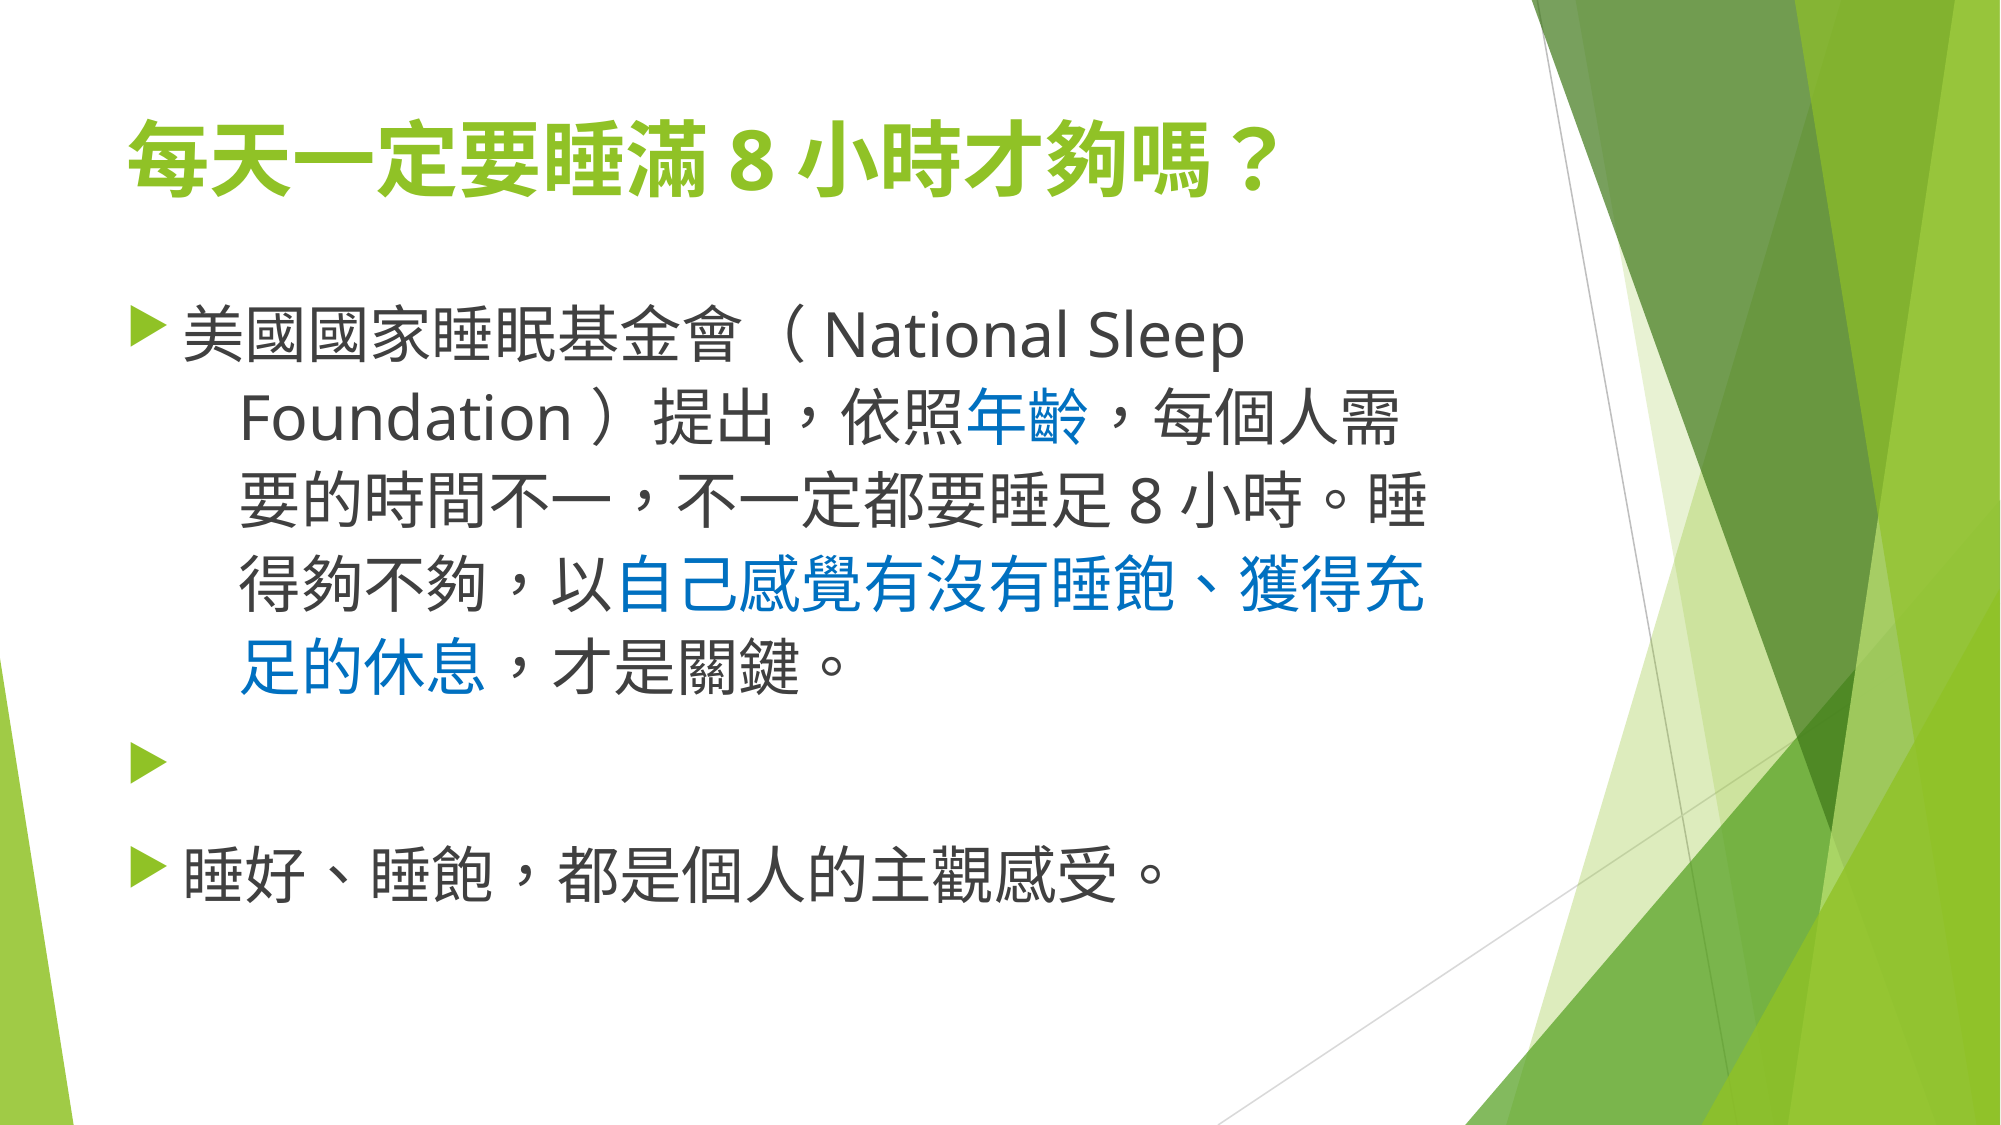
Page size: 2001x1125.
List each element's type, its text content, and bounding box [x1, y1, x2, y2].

list 美國國家睡眠基金會（National Sleep Foundation）提出，依照年齡，每個人需要的時間不一，不一定都要睡足8小時。睡得夠不夠，以自己感覺有沒有睡飽、獲得充足的休息，才是關鍵。 睡好、睡飽，都是個人的主觀感受。 [111, 278, 1458, 992]
title 每天一定要睡滿8小時才夠嗎？ [111, 99, 1522, 317]
